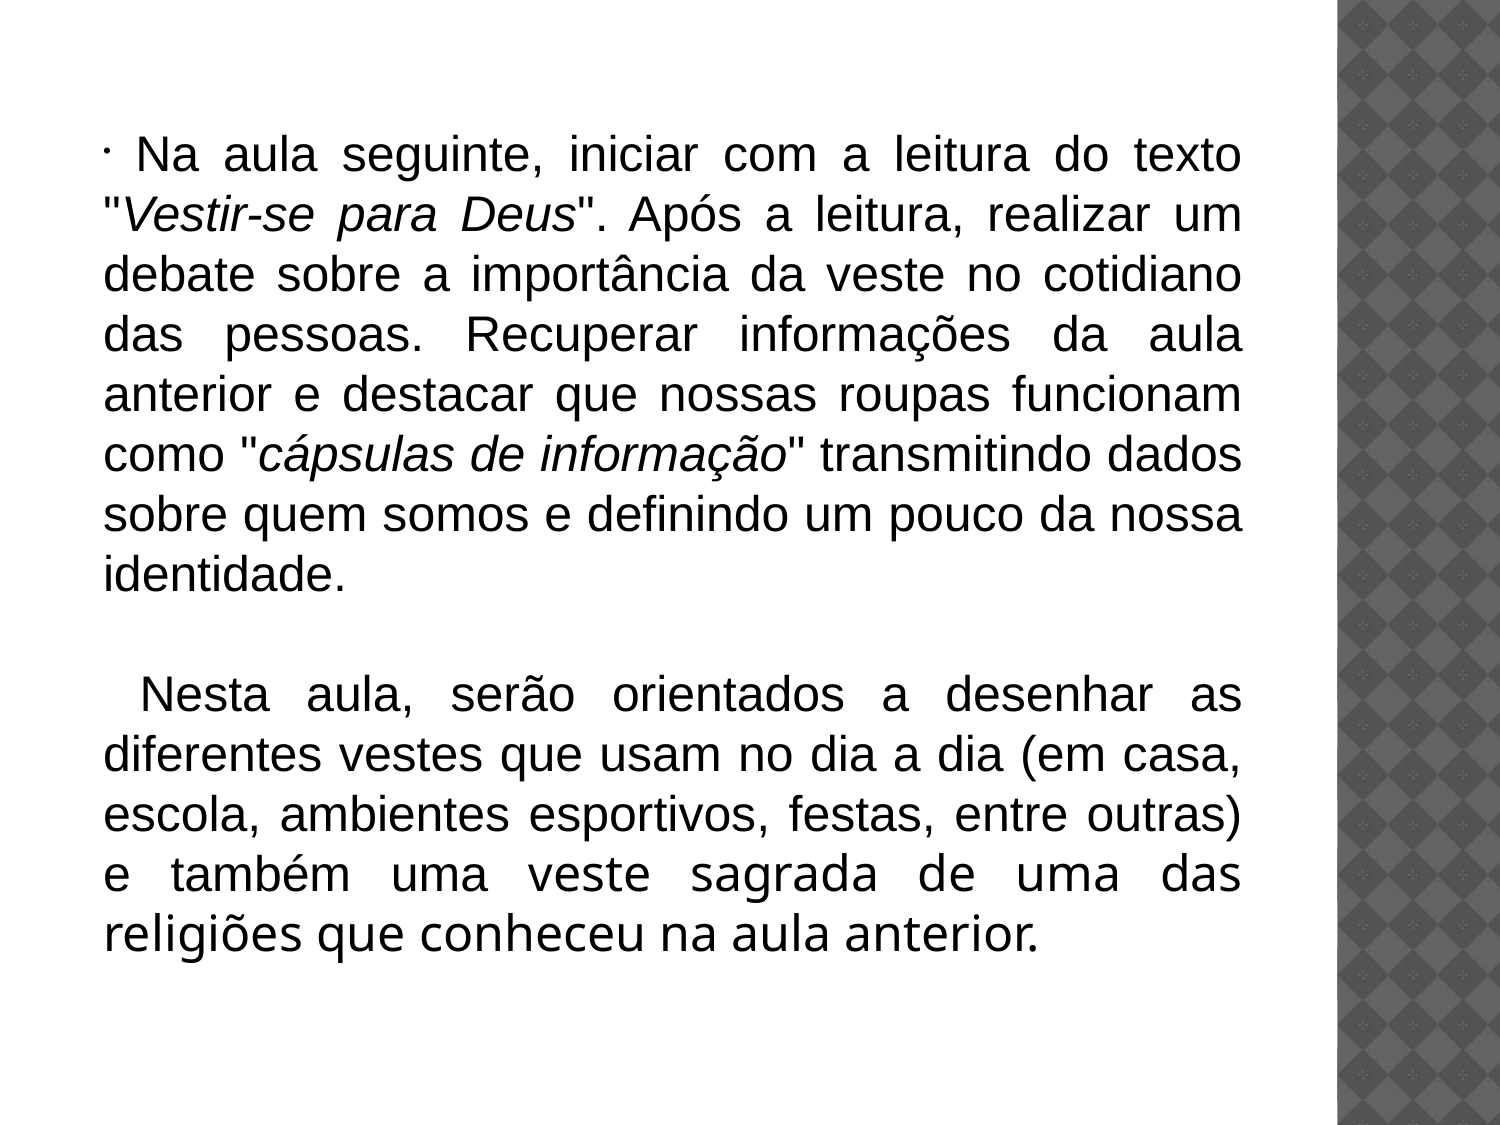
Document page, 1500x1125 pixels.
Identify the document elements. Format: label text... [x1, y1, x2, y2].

text_box Na aula seguinte, iniciar com a leitura do texto "Vestir-se para Deus". Após a leitura, realizar um debate sobre a importância da veste no cotidiano das pessoas. Recuperar informações da aula anterior e destacar que nossas roupas funcionam como "cápsulas de informação" transmitindo dados sobre quem somos e definindo um pouco da nossa identidade. Nesta aula, serão orientados a desenhar as diferentes vestes que usam no dia a dia (em casa, escola, ambientes esportivos, festas, entre outras) e também uma veste sagrada de uma das religiões que conheceu na aula anterior. [88, 113, 1258, 1014]
picture [1337, 0, 1500, 1125]
